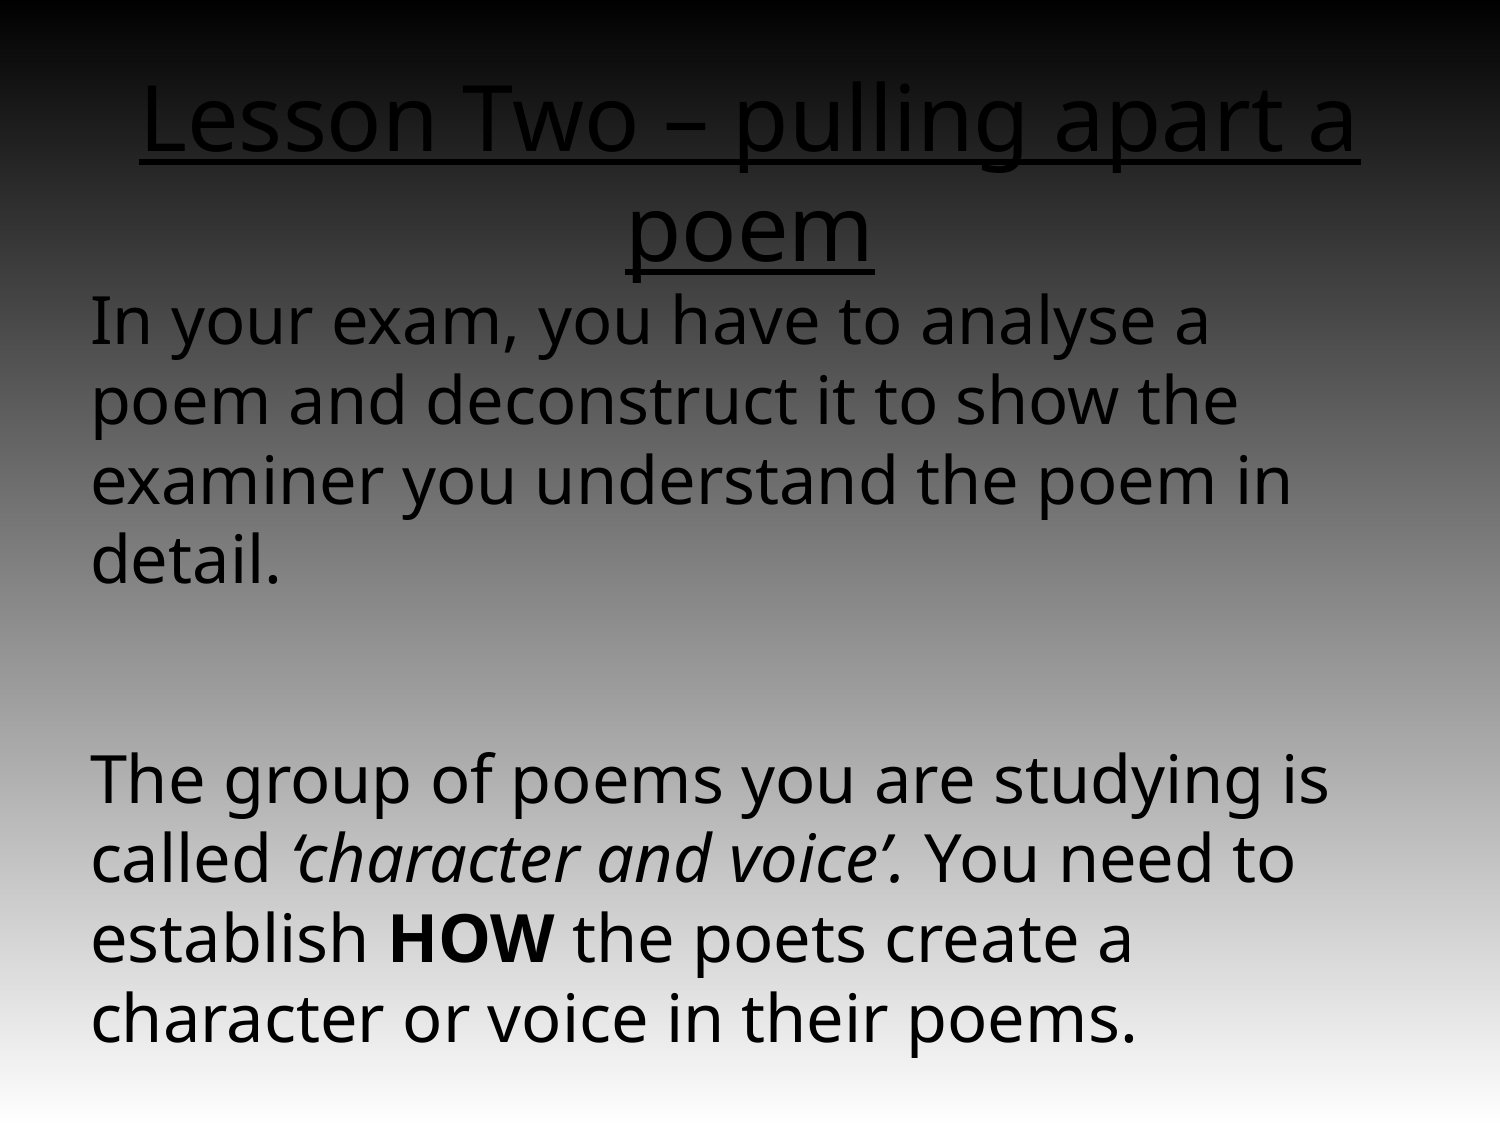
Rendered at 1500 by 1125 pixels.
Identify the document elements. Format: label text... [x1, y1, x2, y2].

title Lesson Two – pulling apart a poem [75, 45, 1425, 262]
list In your exam, you have to analyse a poem and deconstruct it to show the examiner you understand the poem in detail. The group of poems you are studying is called ‘character and voice’. You need to establish HOW the poets create a character or voice in their poems. [75, 262, 1425, 1028]
